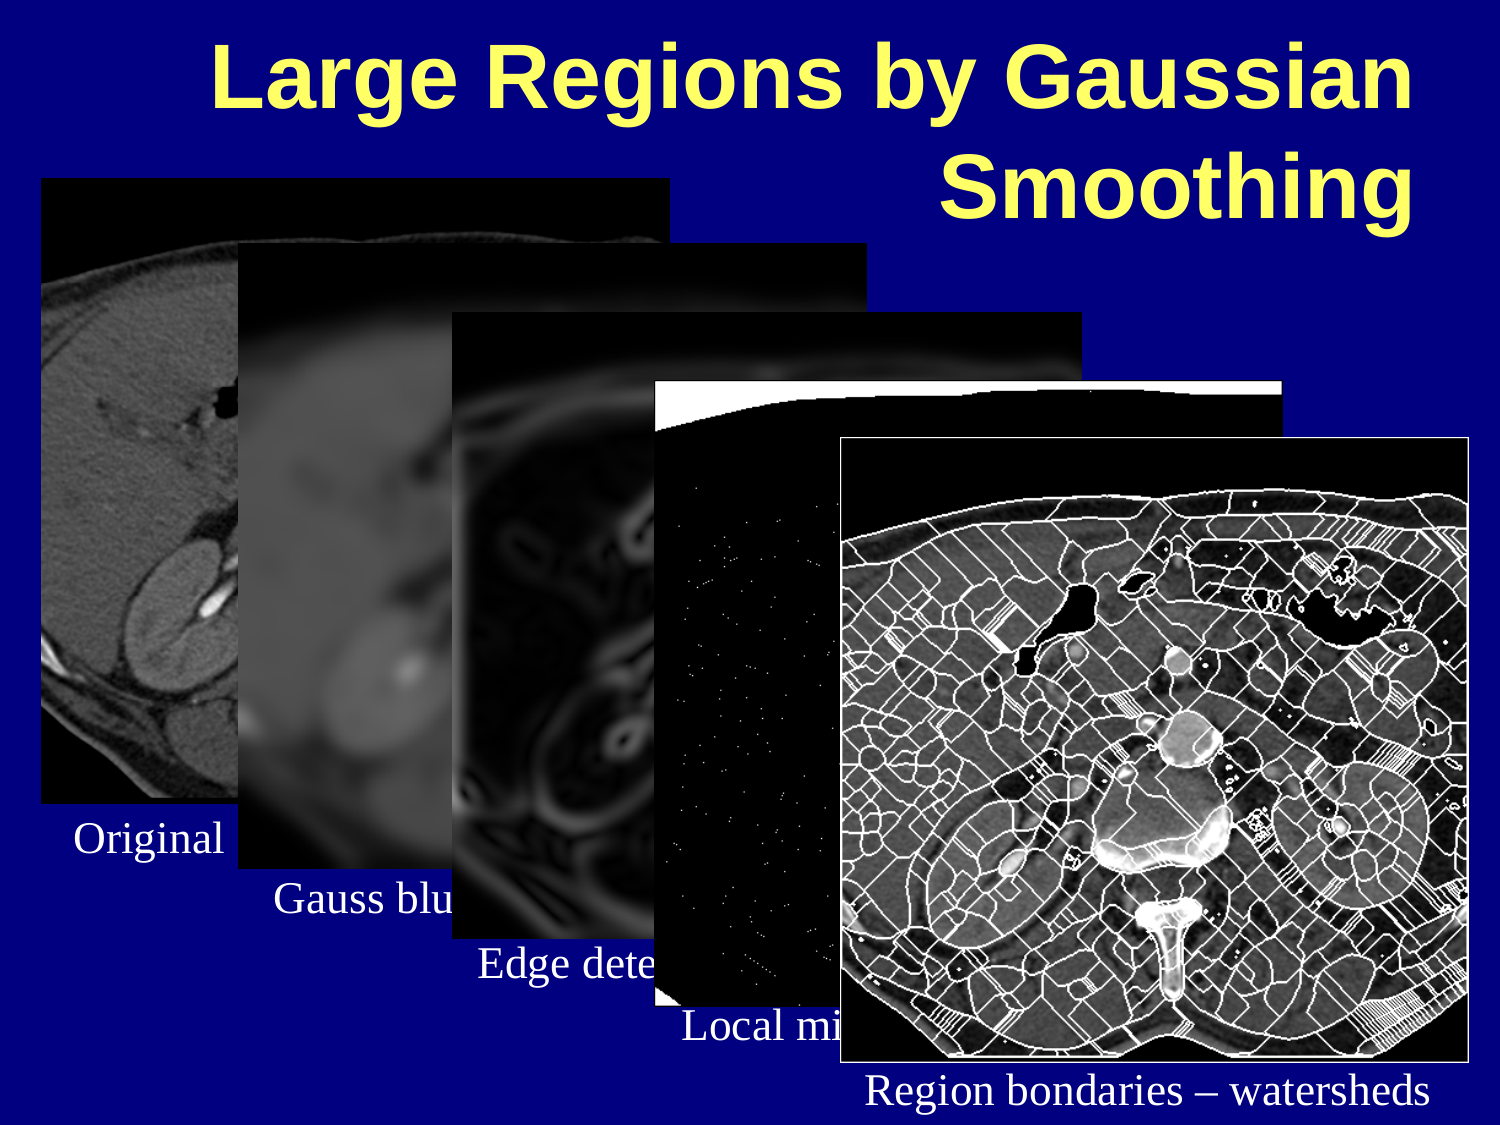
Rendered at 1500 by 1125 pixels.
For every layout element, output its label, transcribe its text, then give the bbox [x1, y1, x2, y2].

text_box Region bondaries – watersheds [864, 1060, 1478, 1112]
picture [41, 178, 1469, 1063]
text_box Original [73, 808, 264, 860]
text_box Local minima [681, 1007, 840, 1047]
text_box Edge detection [477, 933, 654, 984]
title Large Regions by Gaussian Smoothing [106, 21, 1418, 235]
text_box Gauss bluring, σ=8.0 [273, 869, 452, 920]
